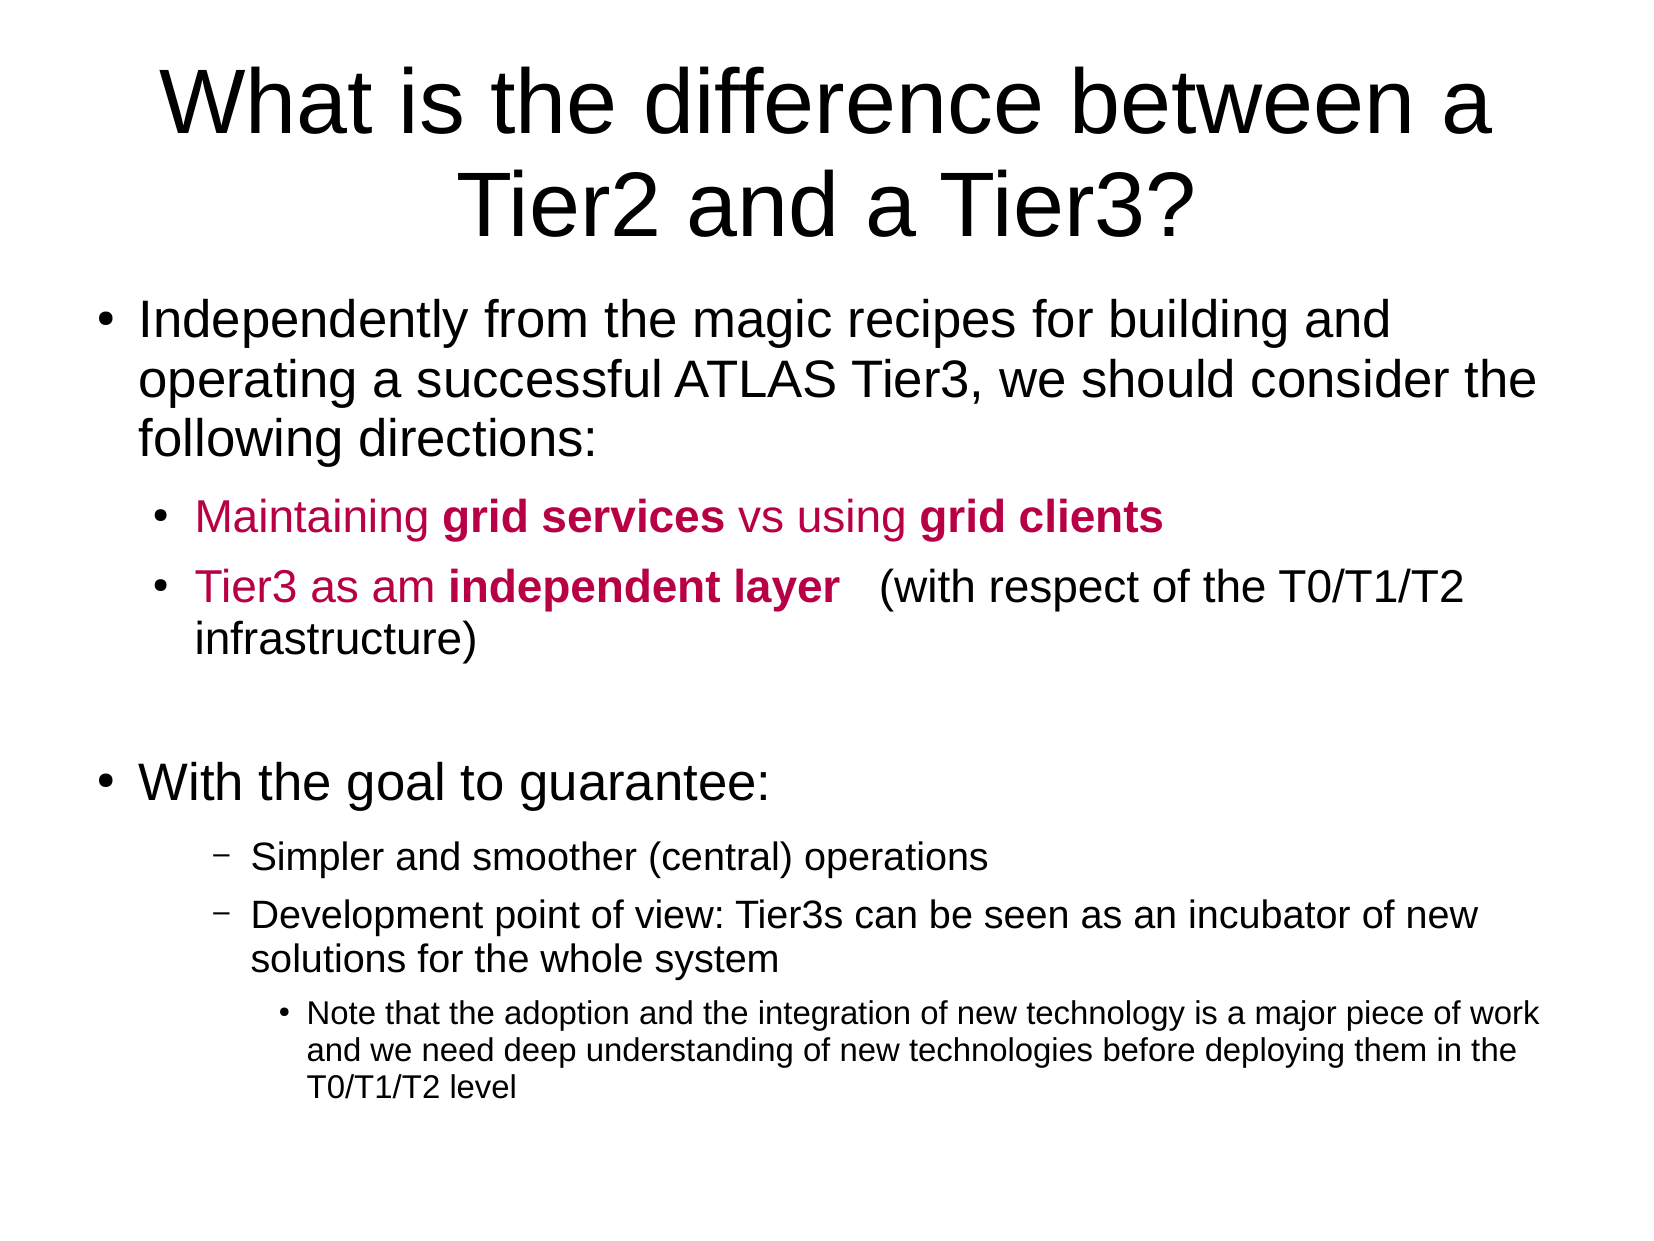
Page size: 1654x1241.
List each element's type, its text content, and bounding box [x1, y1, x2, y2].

list Independently from the magic recipes for building and operating a successful ATLAS Tier3, we should consider the following directions: Maintaining grid services vs using grid clients Tier3 as am independent layer (with respect of the T0/T1/T2 infrastructure) With the goal to guarantee: Simpler and smoother (central) operations Development point of view: Tier3s can be seen as an incubator of new solutions for the whole system Note that the adoption and the integration of new technology is a major piece of work and we need deep understanding of new technologies before deploying them in the T0/T1/T2 level [82, 290, 1571, 1109]
title What is the difference between a Tier2 and a Tier3? [82, 50, 1571, 256]
